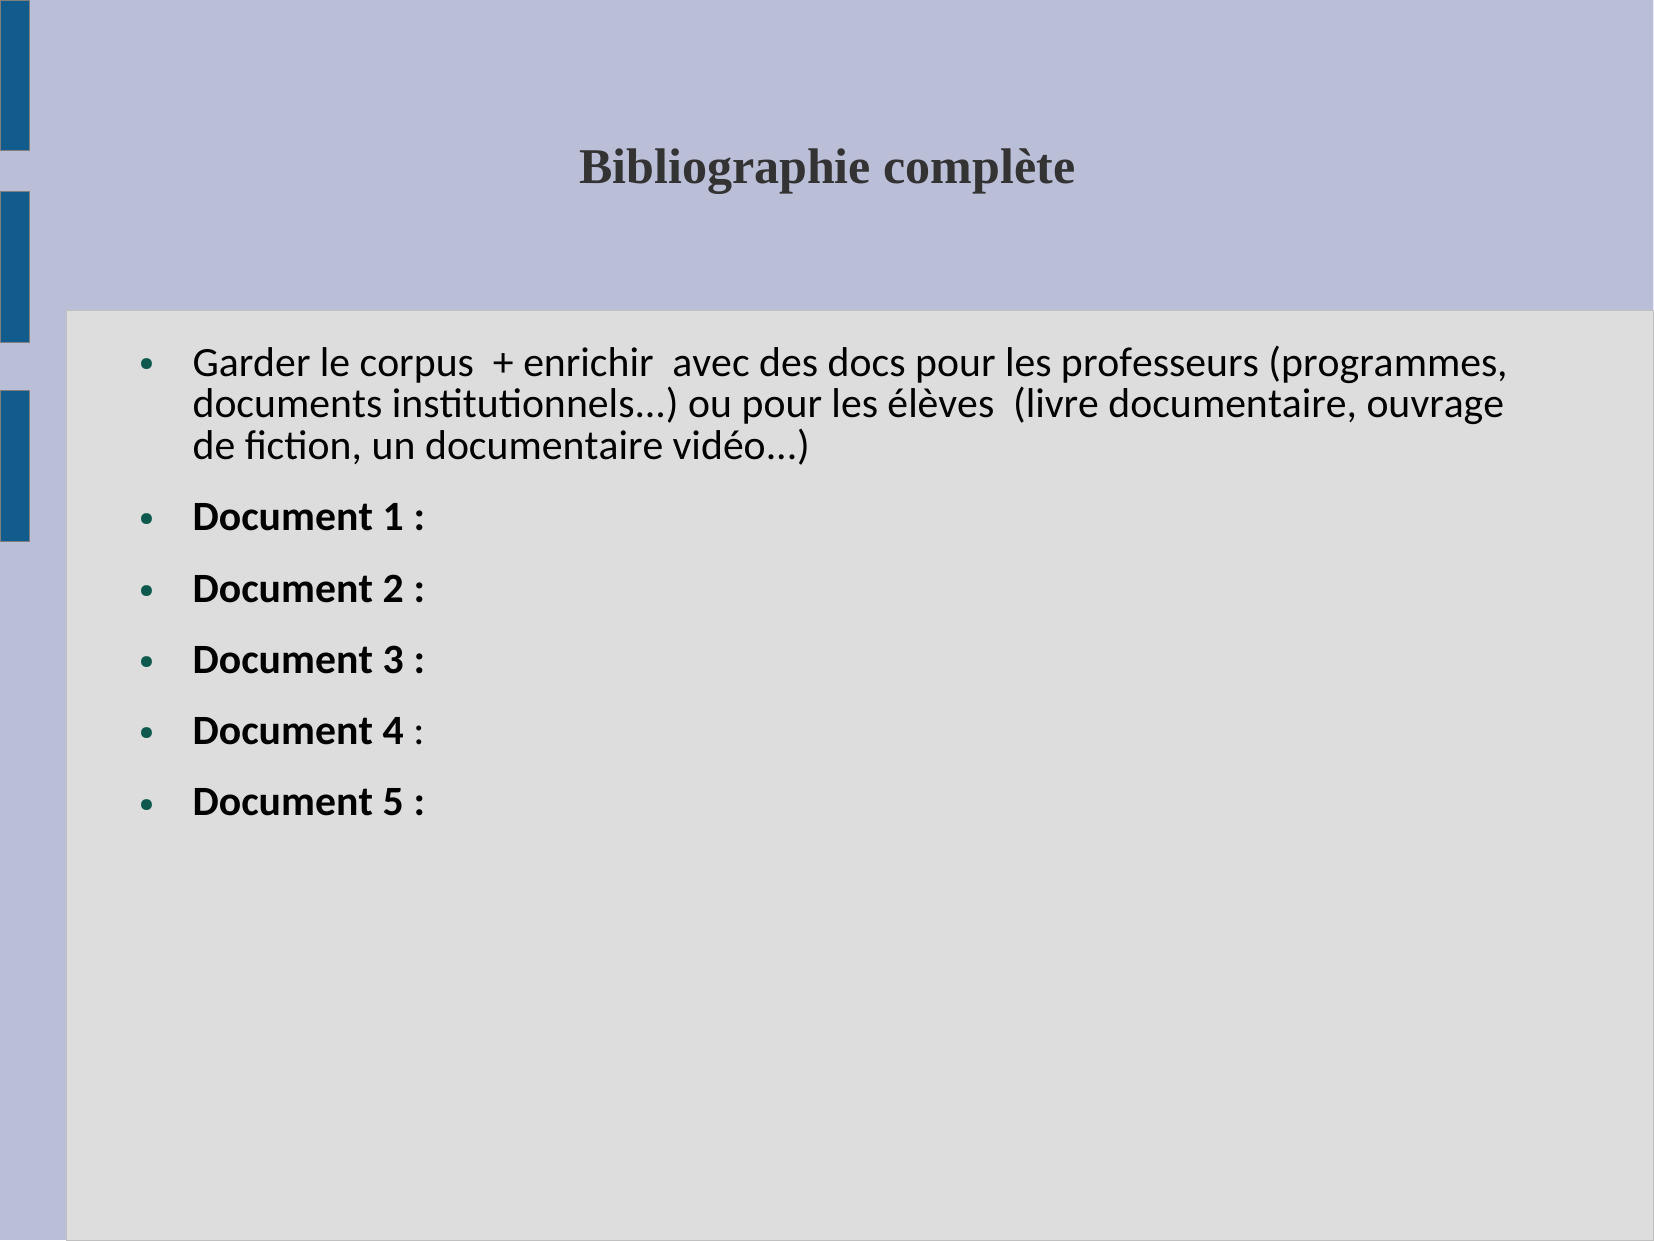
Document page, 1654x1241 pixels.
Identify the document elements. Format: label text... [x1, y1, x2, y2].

list Garder le corpus + enrichir avec des docs pour les professeurs (programmes, documents institutionnels...) ou pour les élèves (livre documentaire, ouvrage de fiction, un documentaire vidéo...) Document 1 : Document 2 : Document 3 : Document 4 : Document 5 : [121, 344, 1534, 1127]
title Bibliographie complète [121, 91, 1534, 299]
